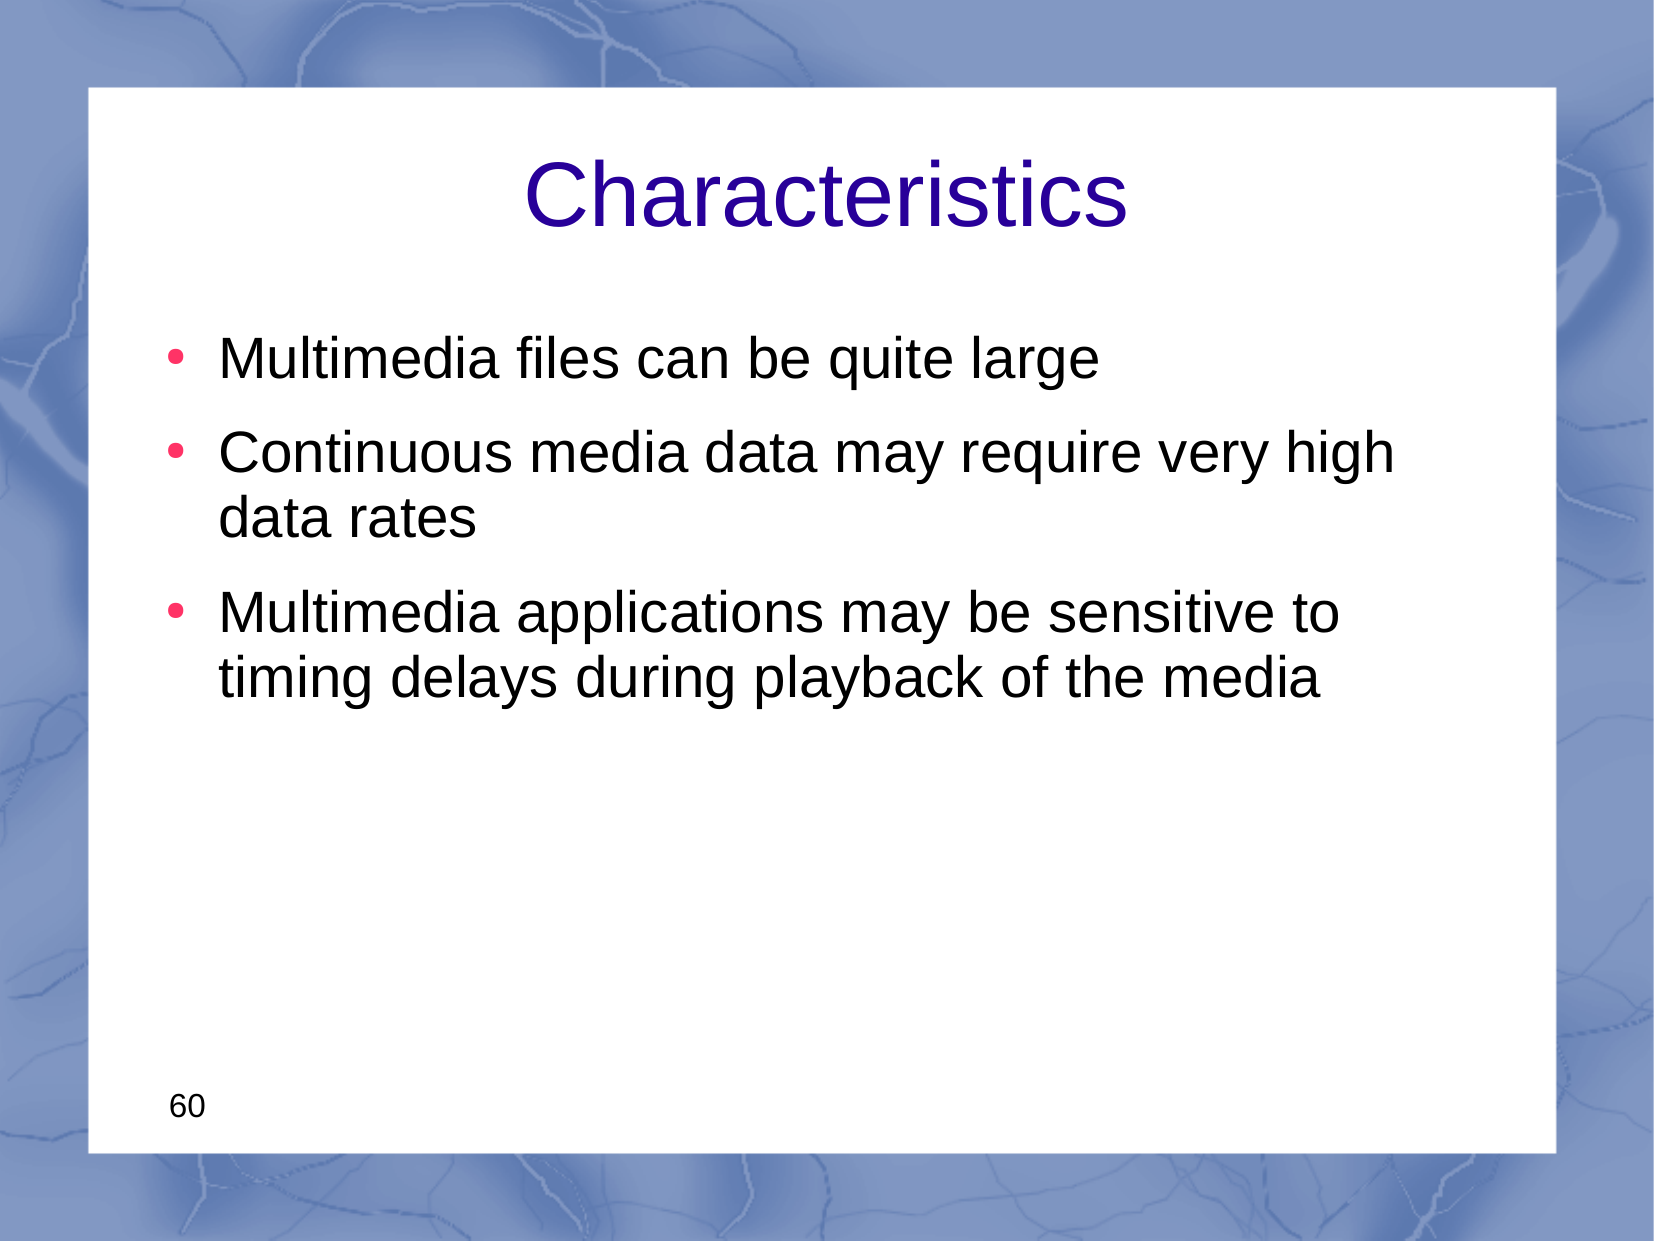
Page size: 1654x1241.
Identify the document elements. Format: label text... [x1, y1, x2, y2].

list Multimedia files can be quite large Continuous media data may require very high data rates Multimedia applications may be sensitive to timing delays during playback of the media [147, 325, 1506, 1045]
title Characteristics [118, 90, 1536, 298]
picture [0, 0, 1654, 1241]
